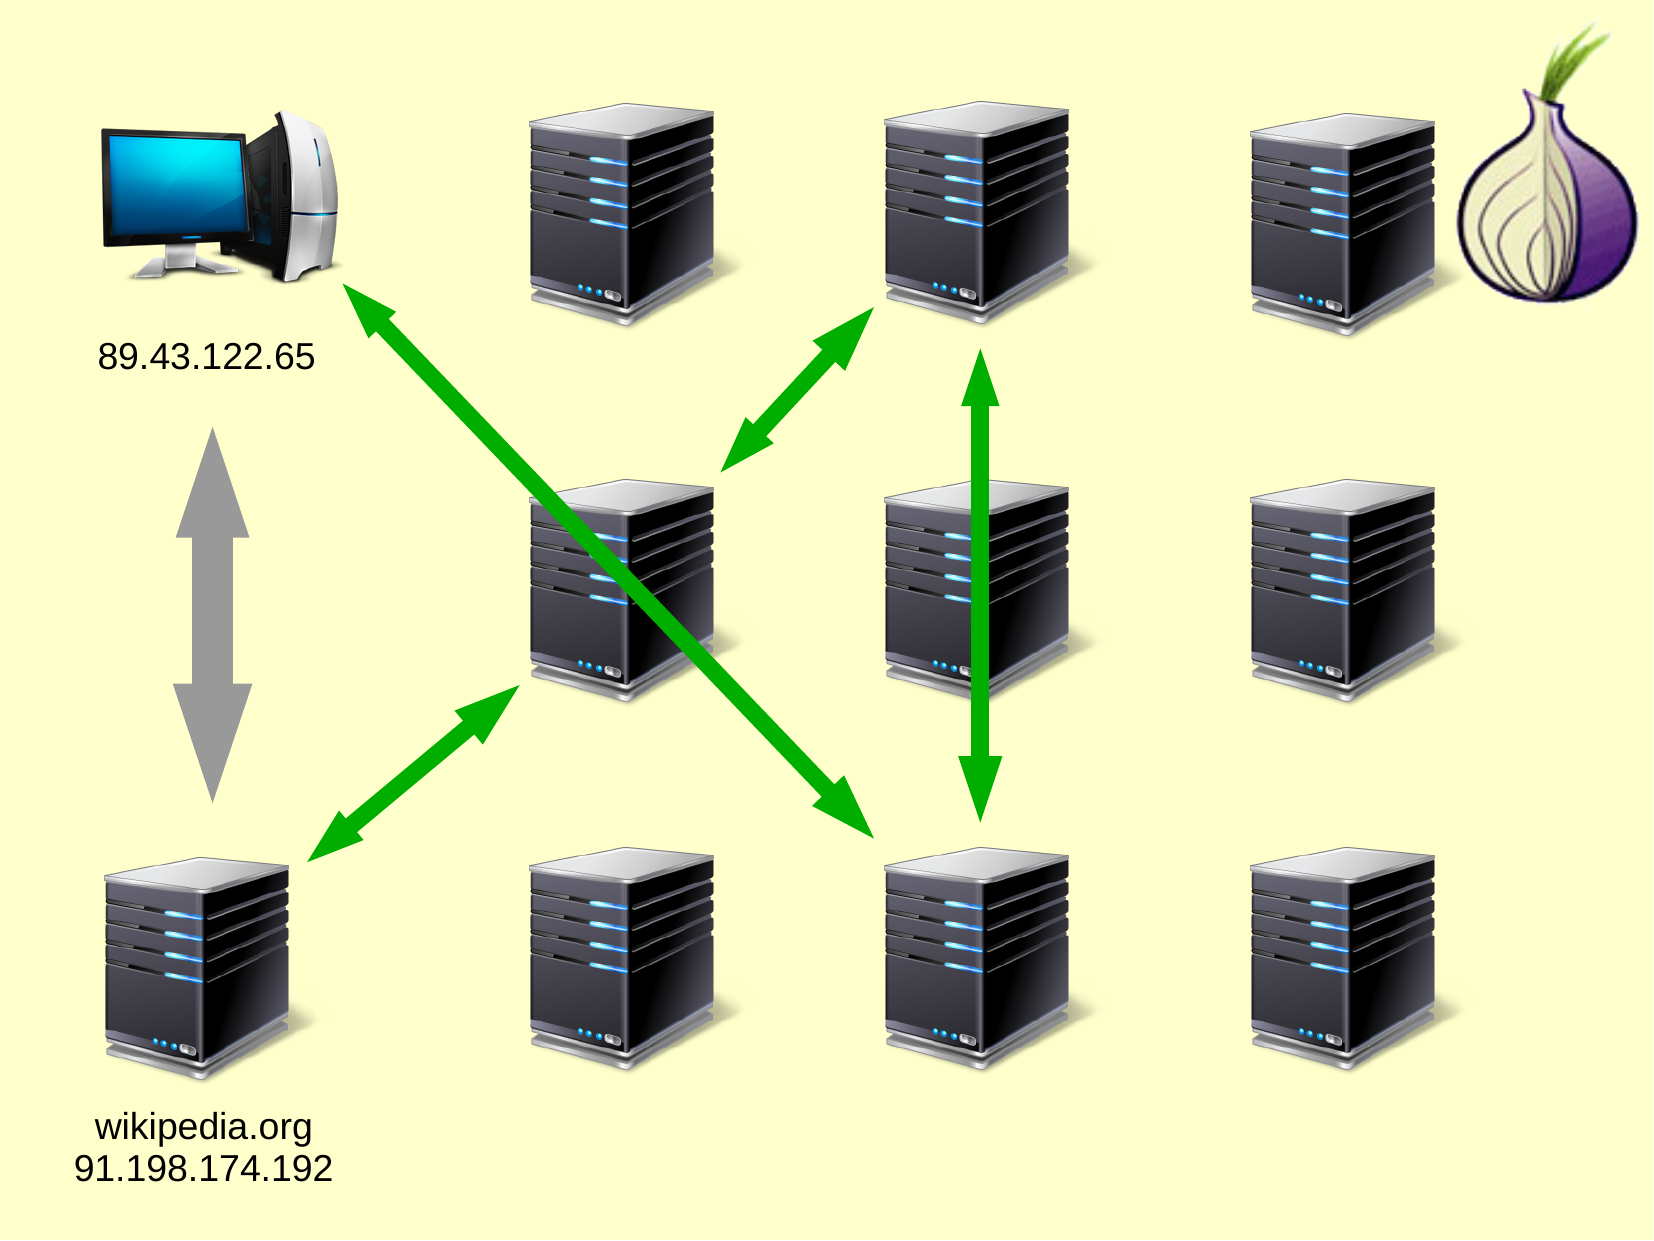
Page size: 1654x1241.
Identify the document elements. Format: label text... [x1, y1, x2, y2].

picture [989, 460, 1111, 708]
picture [1228, 828, 1477, 1075]
picture [1228, 460, 1477, 708]
picture [862, 828, 1111, 1075]
picture [507, 470, 735, 708]
picture [862, 82, 1111, 330]
picture [862, 460, 971, 708]
picture [1228, 11, 1642, 341]
picture [94, 72, 343, 319]
picture [507, 84, 756, 331]
text_box 89.43.122.65 [82, 328, 363, 390]
picture [82, 838, 331, 1085]
picture [525, 460, 756, 701]
picture [507, 828, 756, 1075]
text_box wikipedia.org 91.198.174.192 [59, 1098, 386, 1207]
